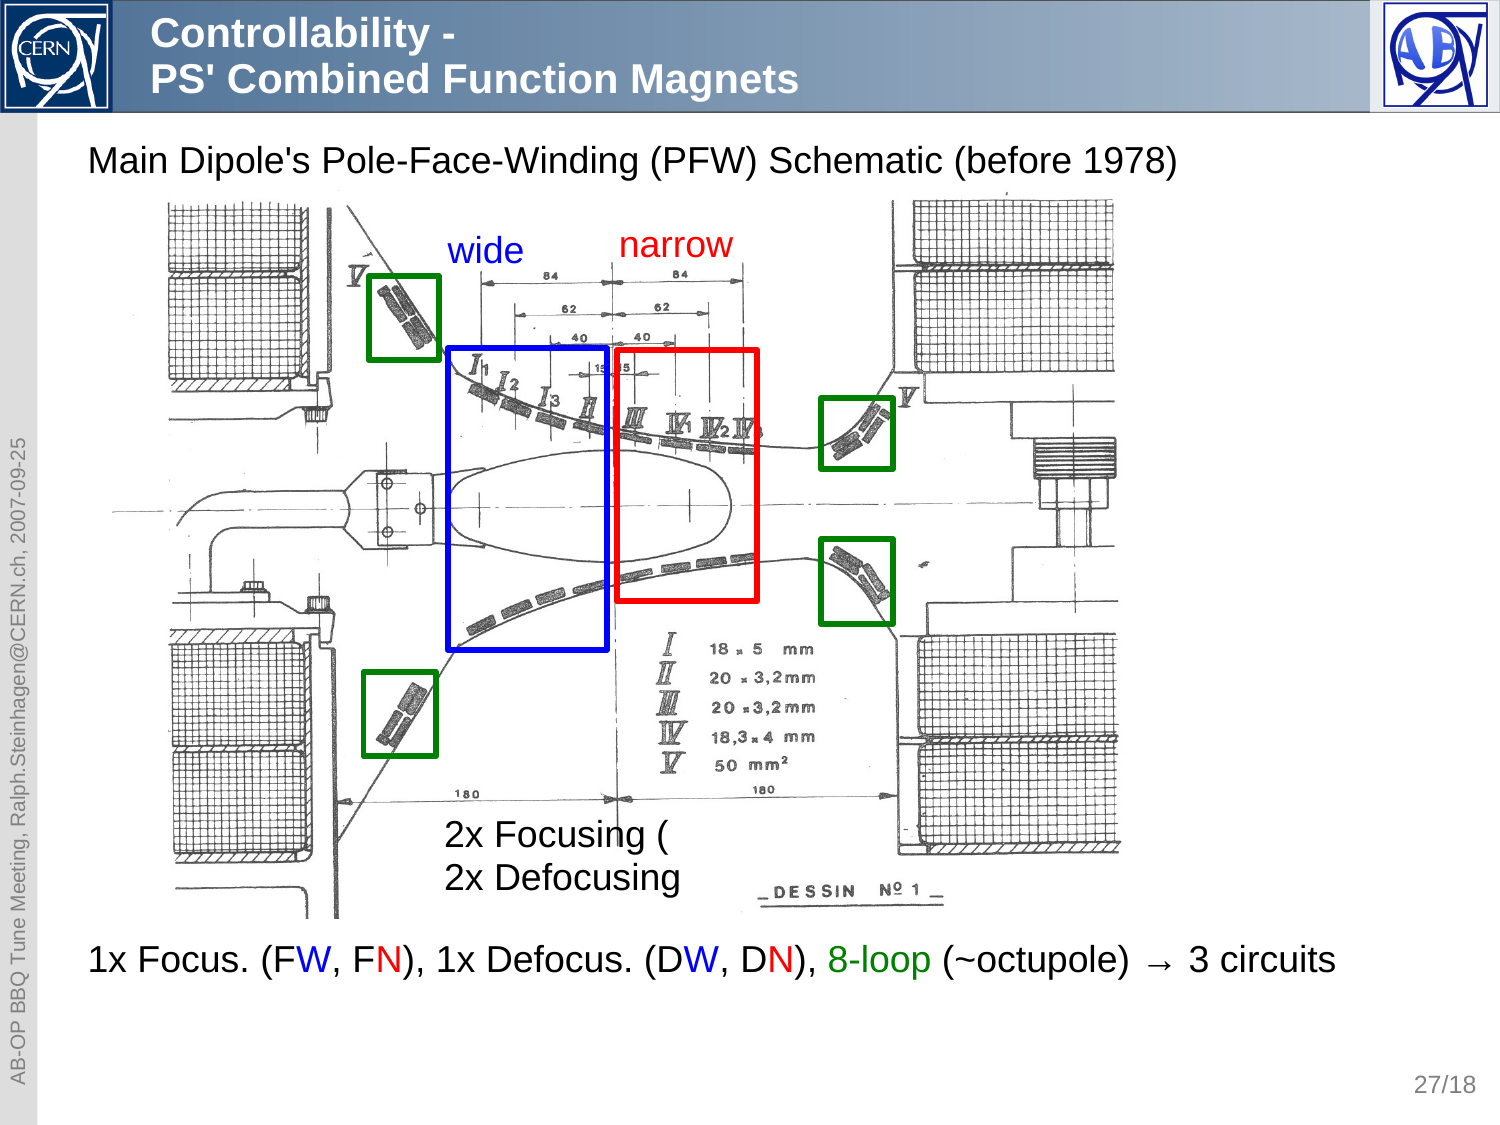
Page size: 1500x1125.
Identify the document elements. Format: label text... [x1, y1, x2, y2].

text_box narrow [604, 216, 749, 274]
picture [0, 0, 113, 113]
title Controllability - PS' Combined Function Magnets [150, 7, 1201, 106]
picture [112, 182, 1132, 919]
text_box wide [432, 222, 540, 280]
text_box 2x Focusing ( 2x Defocusing [429, 806, 697, 906]
list Main Dipole's Pole-Face-Winding (PFW) Schematic (before 1978) 1x Focus. (FW, FN), 1x Defocus. (DW, DN), 8-loop (~octupole) → 3 circuits [87, 137, 1438, 1016]
picture [1382, 1, 1489, 108]
